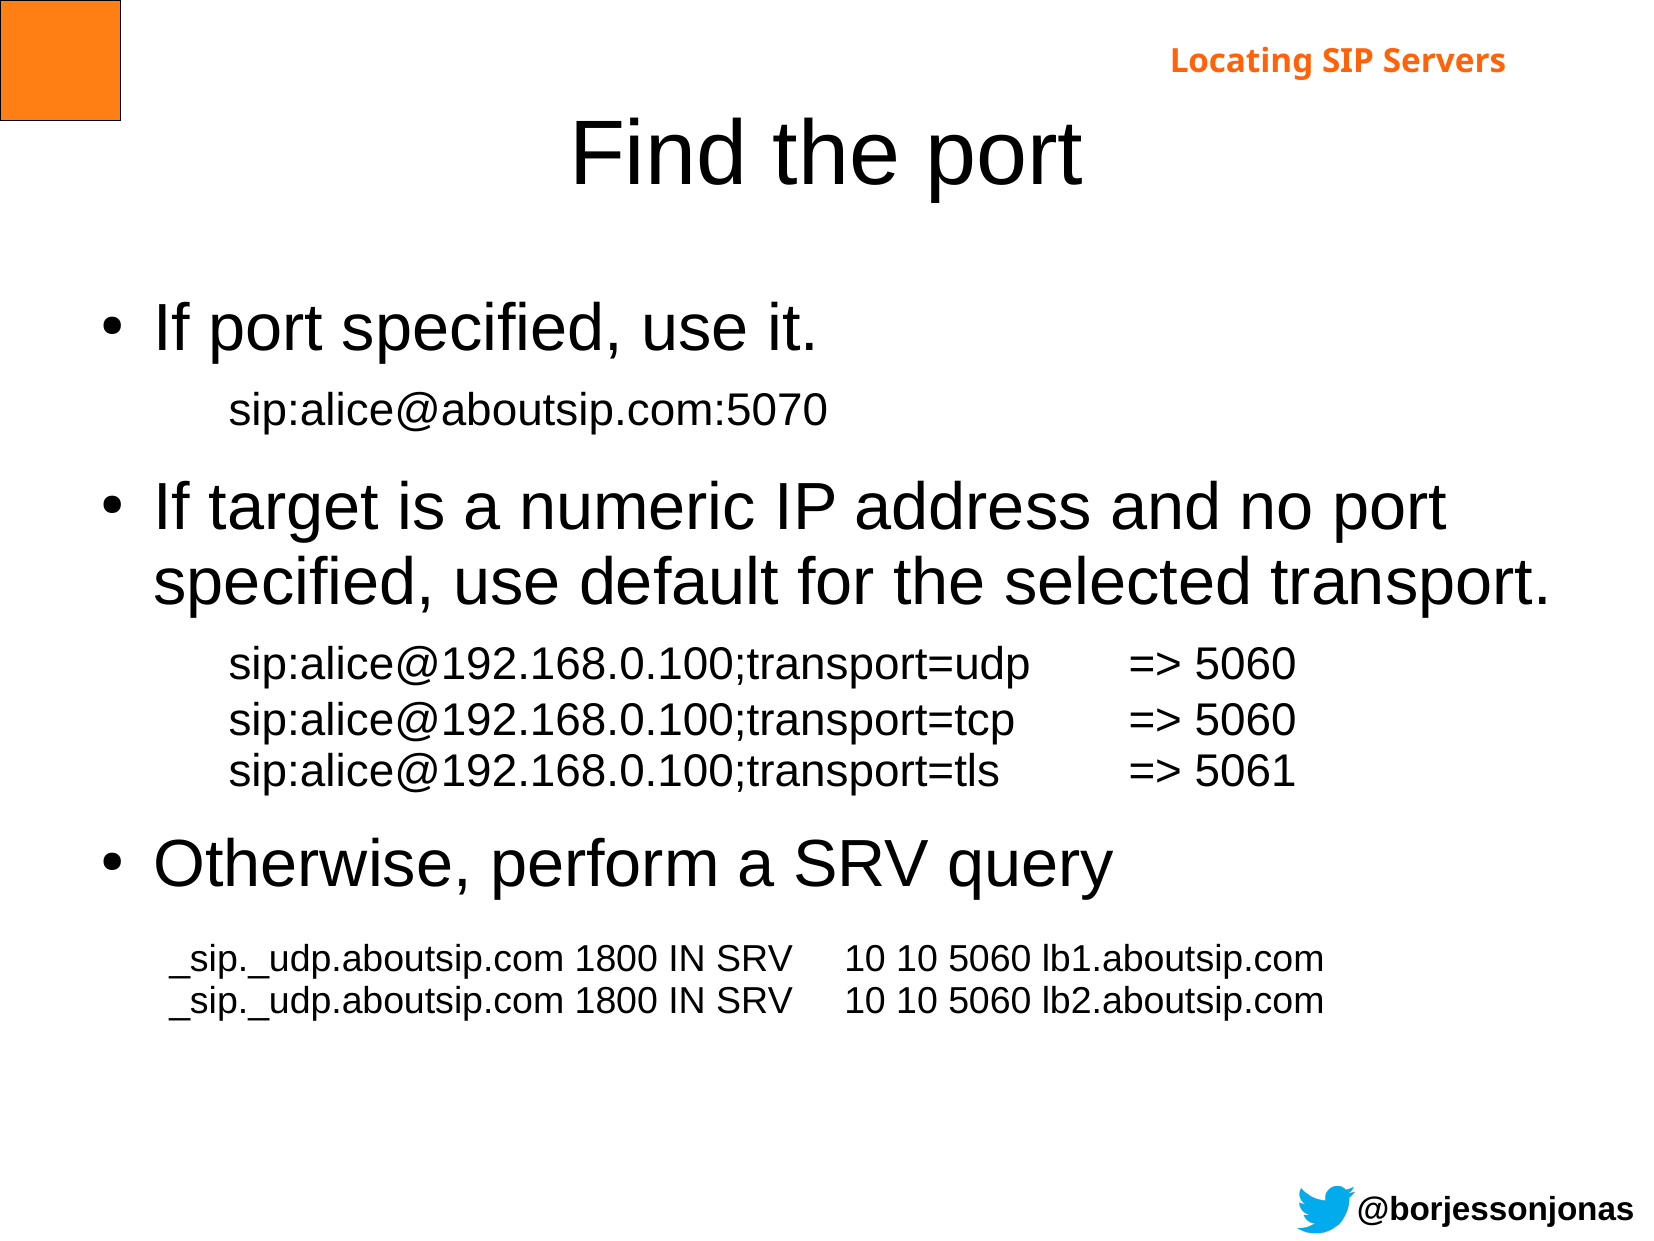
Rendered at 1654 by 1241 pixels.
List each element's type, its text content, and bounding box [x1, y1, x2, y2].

list If port specified, use it. sip:alice@aboutsip.com:5070 If target is a numeric IP address and no port specified, use default for the selected transport. sip:alice@192.168.0.100;transport=udp => 5060 sip:alice@192.168.0.100;transport=tcp => 5060 sip:alice@192.168.0.100;transport=tls => 5061 Otherwise, perform a SRV query [82, 290, 1571, 1109]
picture [1277, 1160, 1375, 1241]
title Find the port [82, 49, 1571, 257]
text_box _sip._udp.aboutsip.com 1800 IN SRV 10 10 5060 lb1.aboutsip.com _sip._udp.aboutsip.com 1800 IN SRV 10 10 5060 lb2.aboutsip.com [154, 930, 1456, 1029]
text_box Locating SIP Servers [1155, 30, 1622, 100]
